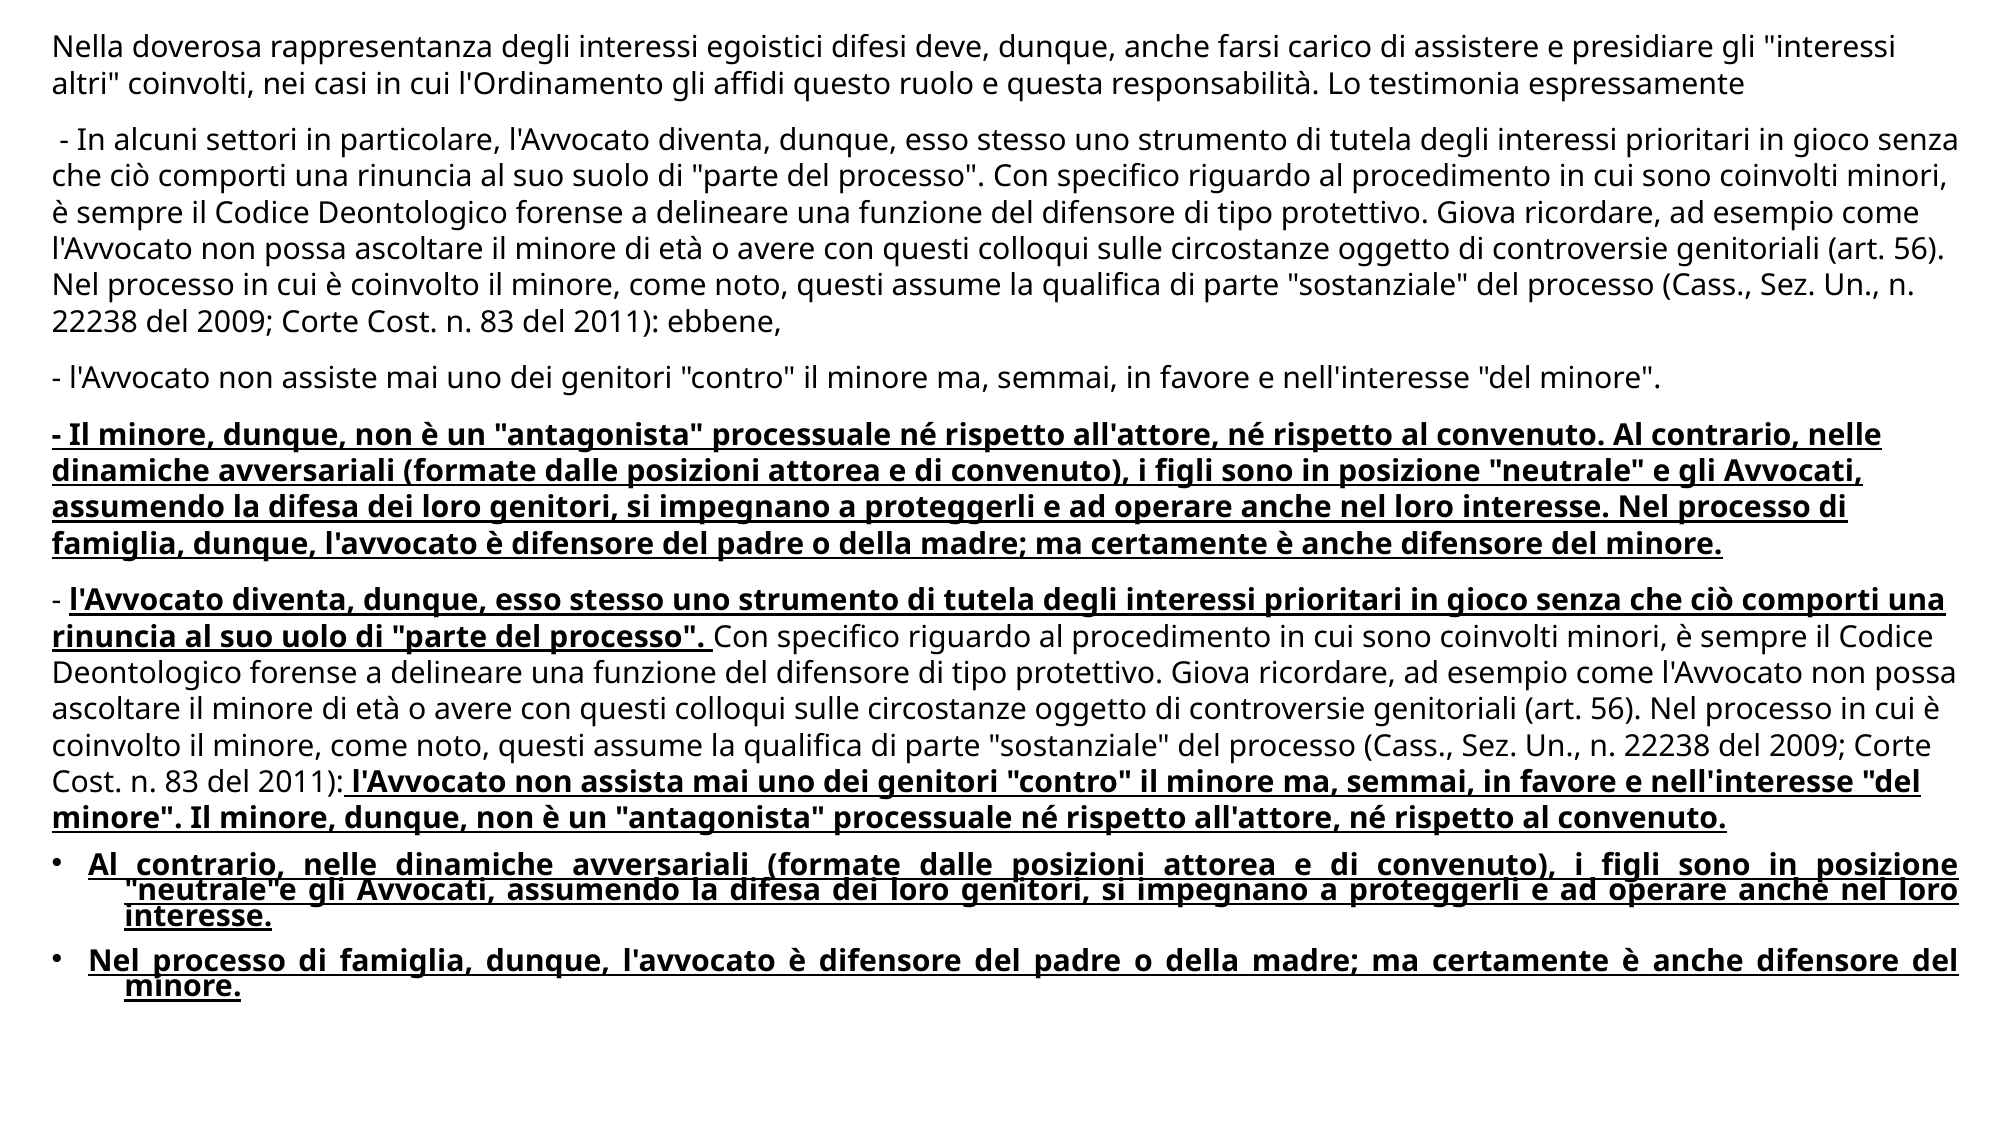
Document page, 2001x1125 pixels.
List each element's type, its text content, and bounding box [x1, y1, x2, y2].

list Nella doverosa rappresentanza degli interessi egoistici difesi deve, dunque, anche farsi carico di assistere e presidiare gli "interessi altri" coinvolti, nei casi in cui l'Ordinamento gli affidi questo ruolo e questa responsabilità. Lo testimonia espressamente - In alcuni settori in particolare, l'Avvocato diventa, dunque, esso stesso uno strumento di tutela degli interessi prioritari in gioco senza che ciò comporti una rinuncia al suo suolo di "parte del processo". Con specifico riguardo al procedimento in cui sono coinvolti minori, è sempre il Codice Deontologico forense a delineare una funzione del difensore di tipo protettivo. Giova ricordare, ad esempio come l'Avvocato non possa ascoltare il minore di età o avere con questi colloqui sulle circostanze oggetto di controversie genitoriali (art. 56). Nel processo in cui è coinvolto il minore, come noto, questi assume la qualifica di parte "sostanziale" del processo (Cass., Sez. Un., n. 22238 del 2009; Corte Cost. n. 83 del 2011): ebbene, - l'Avvocato non assiste mai uno dei genitori "contro" il minore ma, semmai, in favore e nell'interesse "del minore". - Il minore, dunque, non è un "antagonista" processuale né rispetto all'attore, né rispetto al convenuto. Al contrario, nelle dinamiche avversariali (formate dalle posizioni attorea e di convenuto), i figli sono in posizione "neutrale" e gli Avvocati, assumendo la difesa dei loro genitori, si impegnano a proteggerli e ad operare anche nel loro interesse. Nel processo di famiglia, dunque, l'avvocato è difensore del padre o della madre; ma certamente è anche difensore del minore. - l'Avvocato diventa, dunque, esso stesso uno strumento di tutela degli interessi prioritari in gioco senza che ciò comporti una rinuncia al suo uolo di "parte del processo". Con specifico riguardo al procedimento in cui sono coinvolti minori, è sempre il Codice Deontologico forense a delineare una funzione del difensore di tipo protettivo. Giova ricordare, ad esempio come l'Avvocato non possa ascoltare il minore di età o avere con questi colloqui sulle circostanze oggetto di controversie genitoriali (art. 56). Nel processo in cui è coinvolto il minore, come noto, questi assume la qualifica di parte "sostanziale" del processo (Cass., Sez. Un., n. 22238 del 2009; Corte Cost. n. 83 del 2011): l'Avvocato non assista mai uno dei genitori "contro" il minore ma, semmai, in favore e nell'interesse "del minore". Il minore, dunque, non è un "antagonista" processuale né rispetto all'attore, né rispetto al convenuto. Al contrario, nelle dinamiche avversariali (formate dalle posizioni attorea e di convenuto), i figli sono in posizione "neutrale"e gli Avvocati, assumendo la difesa dei loro genitori, si impegnano a proteggerli e ad operare anche nel loro interesse. Nel processo di famiglia, dunque, l'avvocato è difensore del padre o della madre; ma certamente è anche difensore del minore. [36, 20, 1981, 1051]
